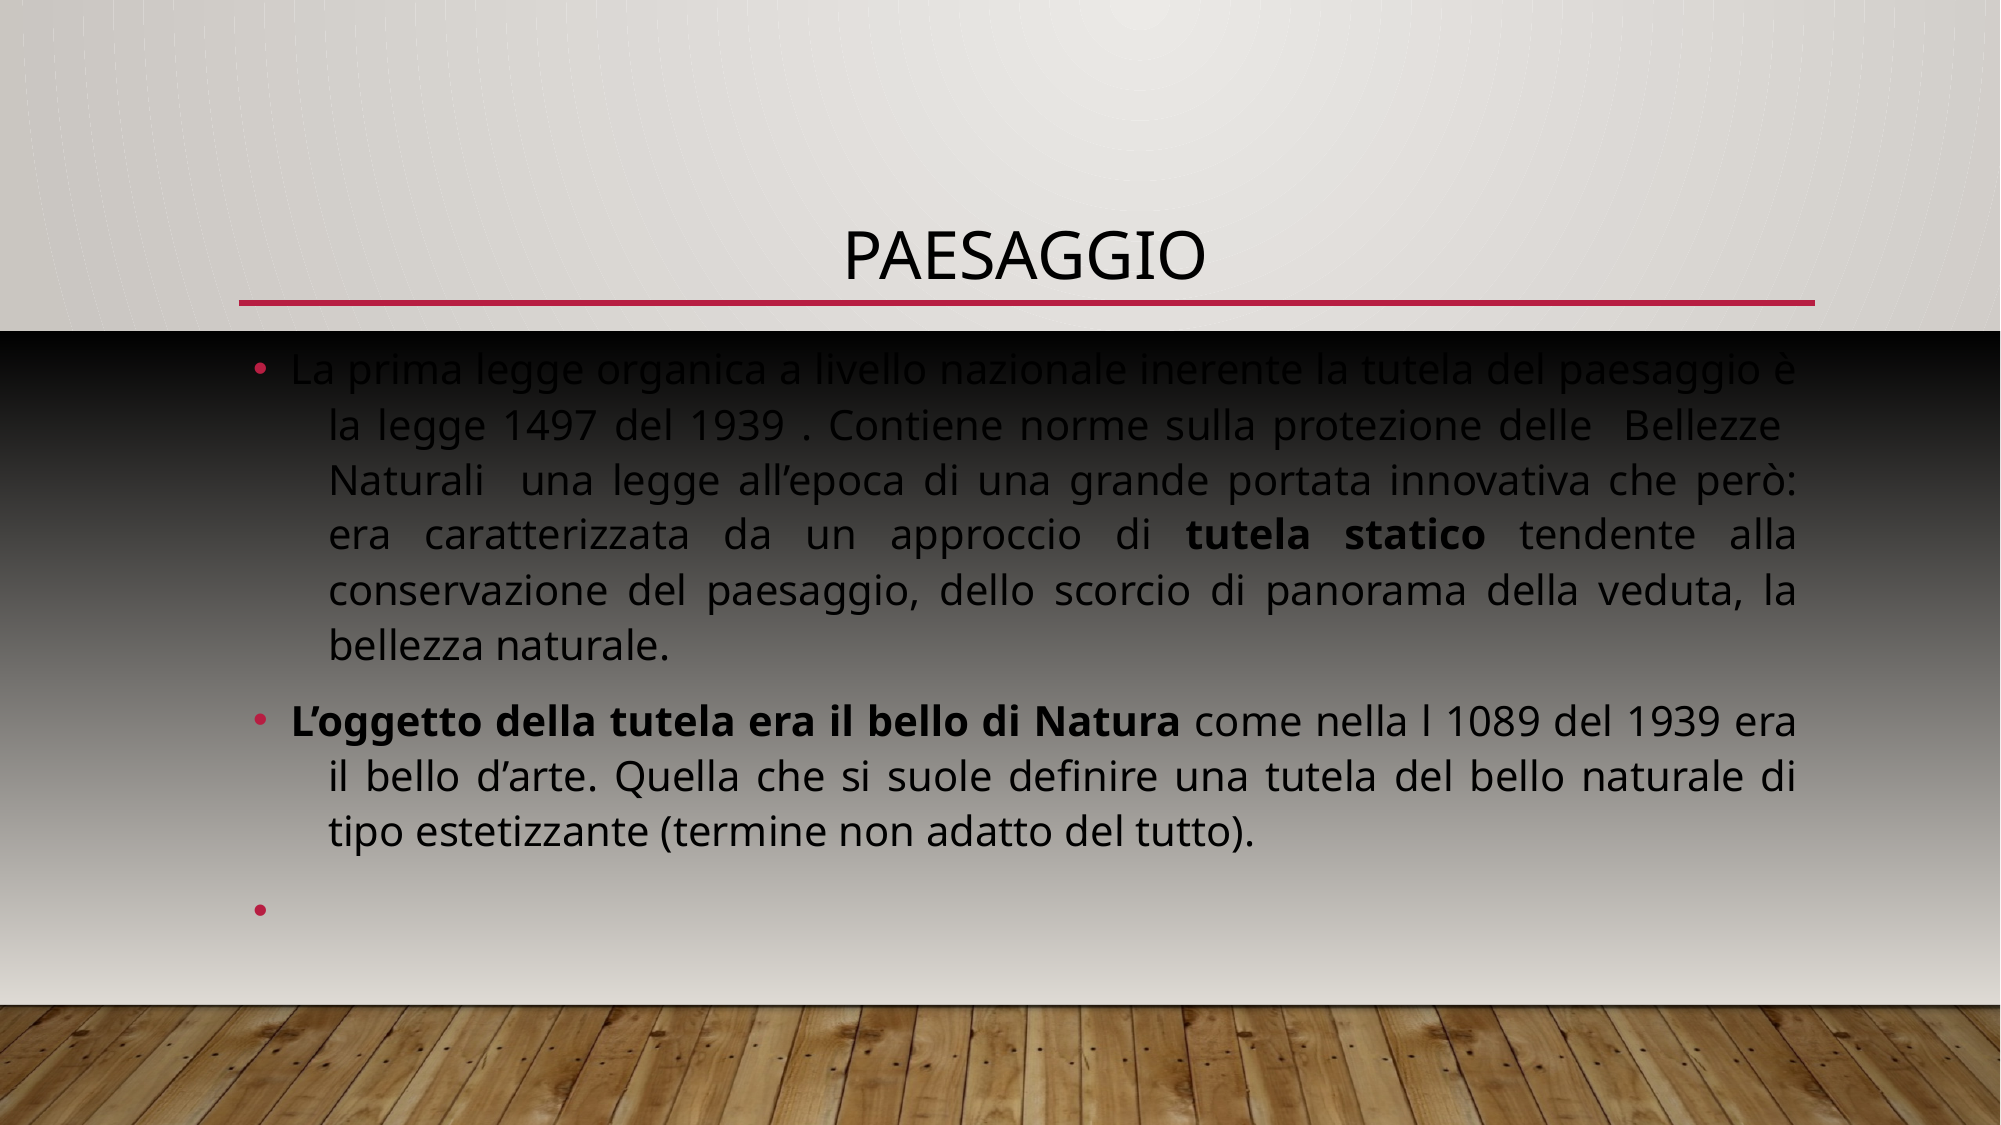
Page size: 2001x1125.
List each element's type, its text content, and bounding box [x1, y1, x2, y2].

title Paesaggio [238, 214, 1814, 305]
list La prima legge organica a livello nazionale inerente la tutela del paesaggio è la legge 1497 del 1939 . Contiene norme sulla protezione delle Bellezze Naturali una legge all’epoca di una grande portata innovativa che però: era caratterizzata da un approccio di tutela statico tendente alla conservazione del paesaggio, dello scorcio di panorama della veduta, la bellezza naturale. L’oggetto della tutela era il bello di Natura come nella l 1089 del 1939 era il bello d’arte. Quella che si suole definire una tutela del bello naturale di tipo estetizzante (termine non adatto del tutto). [238, 330, 1814, 897]
